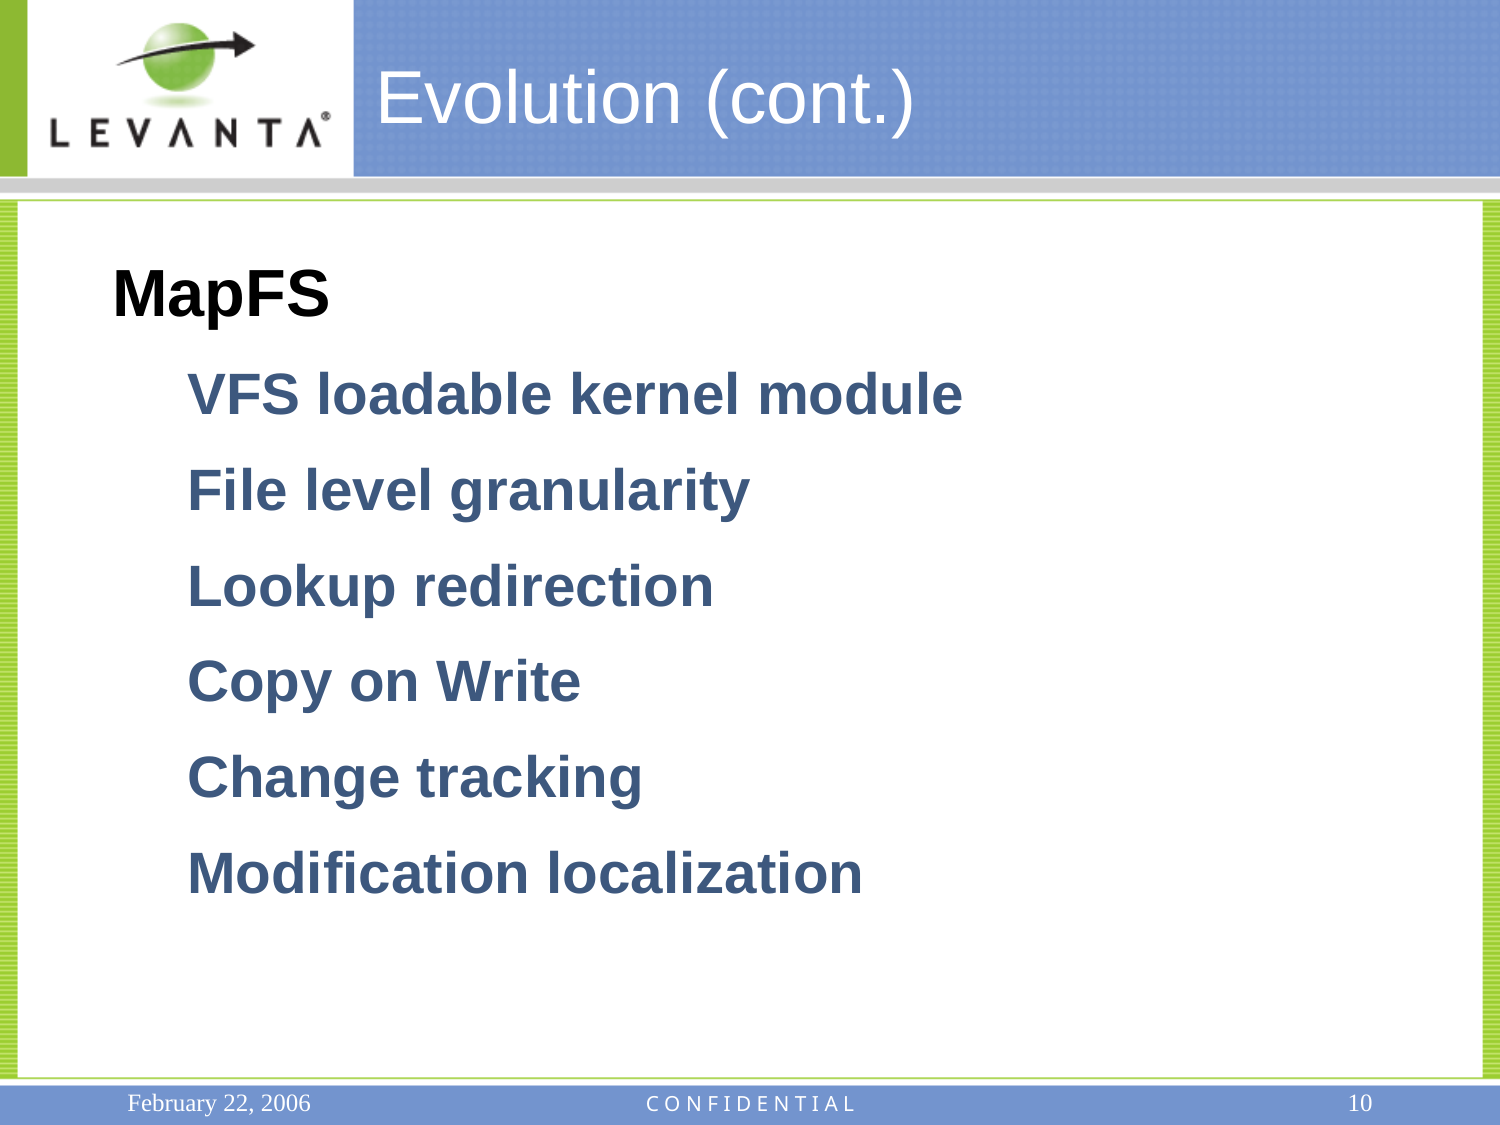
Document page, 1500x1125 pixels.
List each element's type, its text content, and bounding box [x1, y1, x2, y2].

list MapFS VFS loadable kernel module File level granularity Lookup redirection Copy on Write Change tracking Modification localization [112, 237, 1388, 988]
title Evolution (cont.) [374, 0, 1463, 175]
picture [0, 0, 1500, 1125]
